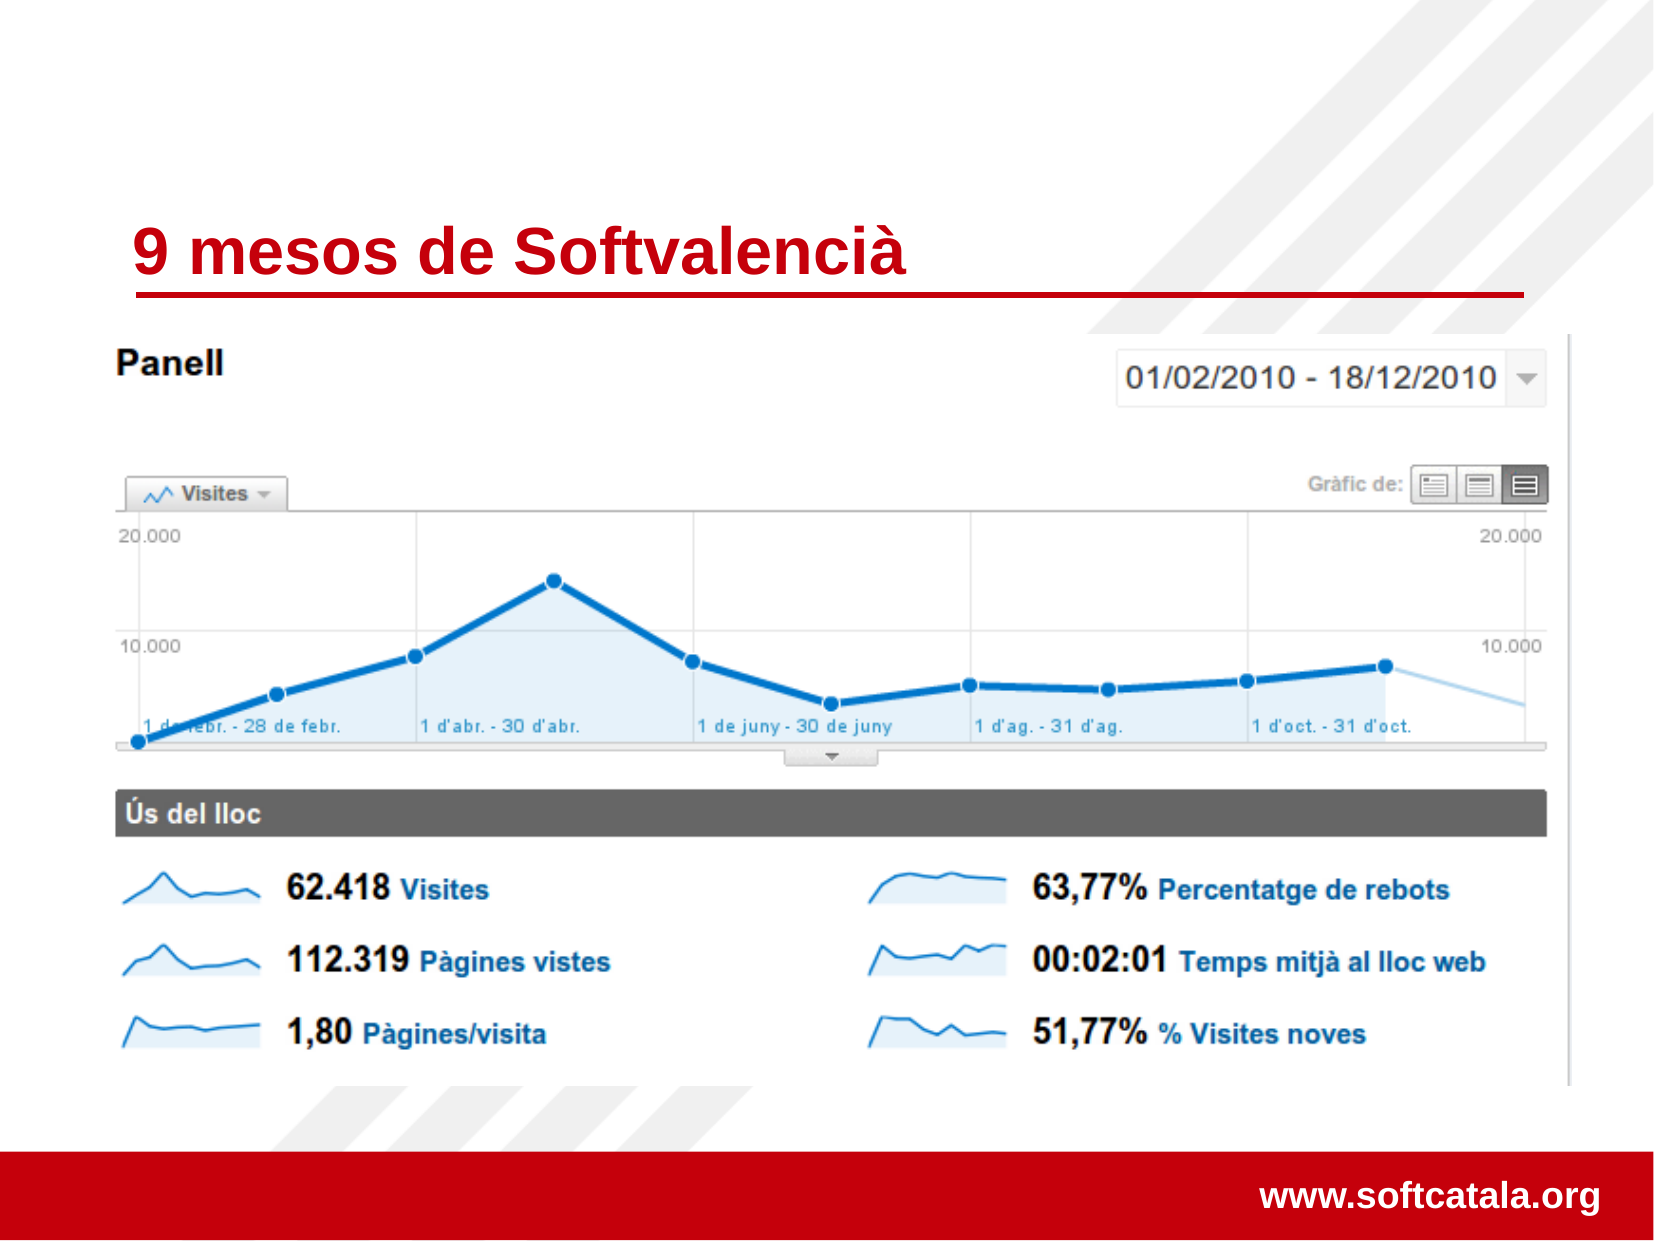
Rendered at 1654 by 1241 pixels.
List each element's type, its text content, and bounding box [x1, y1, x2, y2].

text_box www.softcatala.org [0, 1151, 1654, 1241]
picture [0, 0, 1654, 1151]
text_box 9 mesos de Softvalencià [118, 206, 1501, 297]
